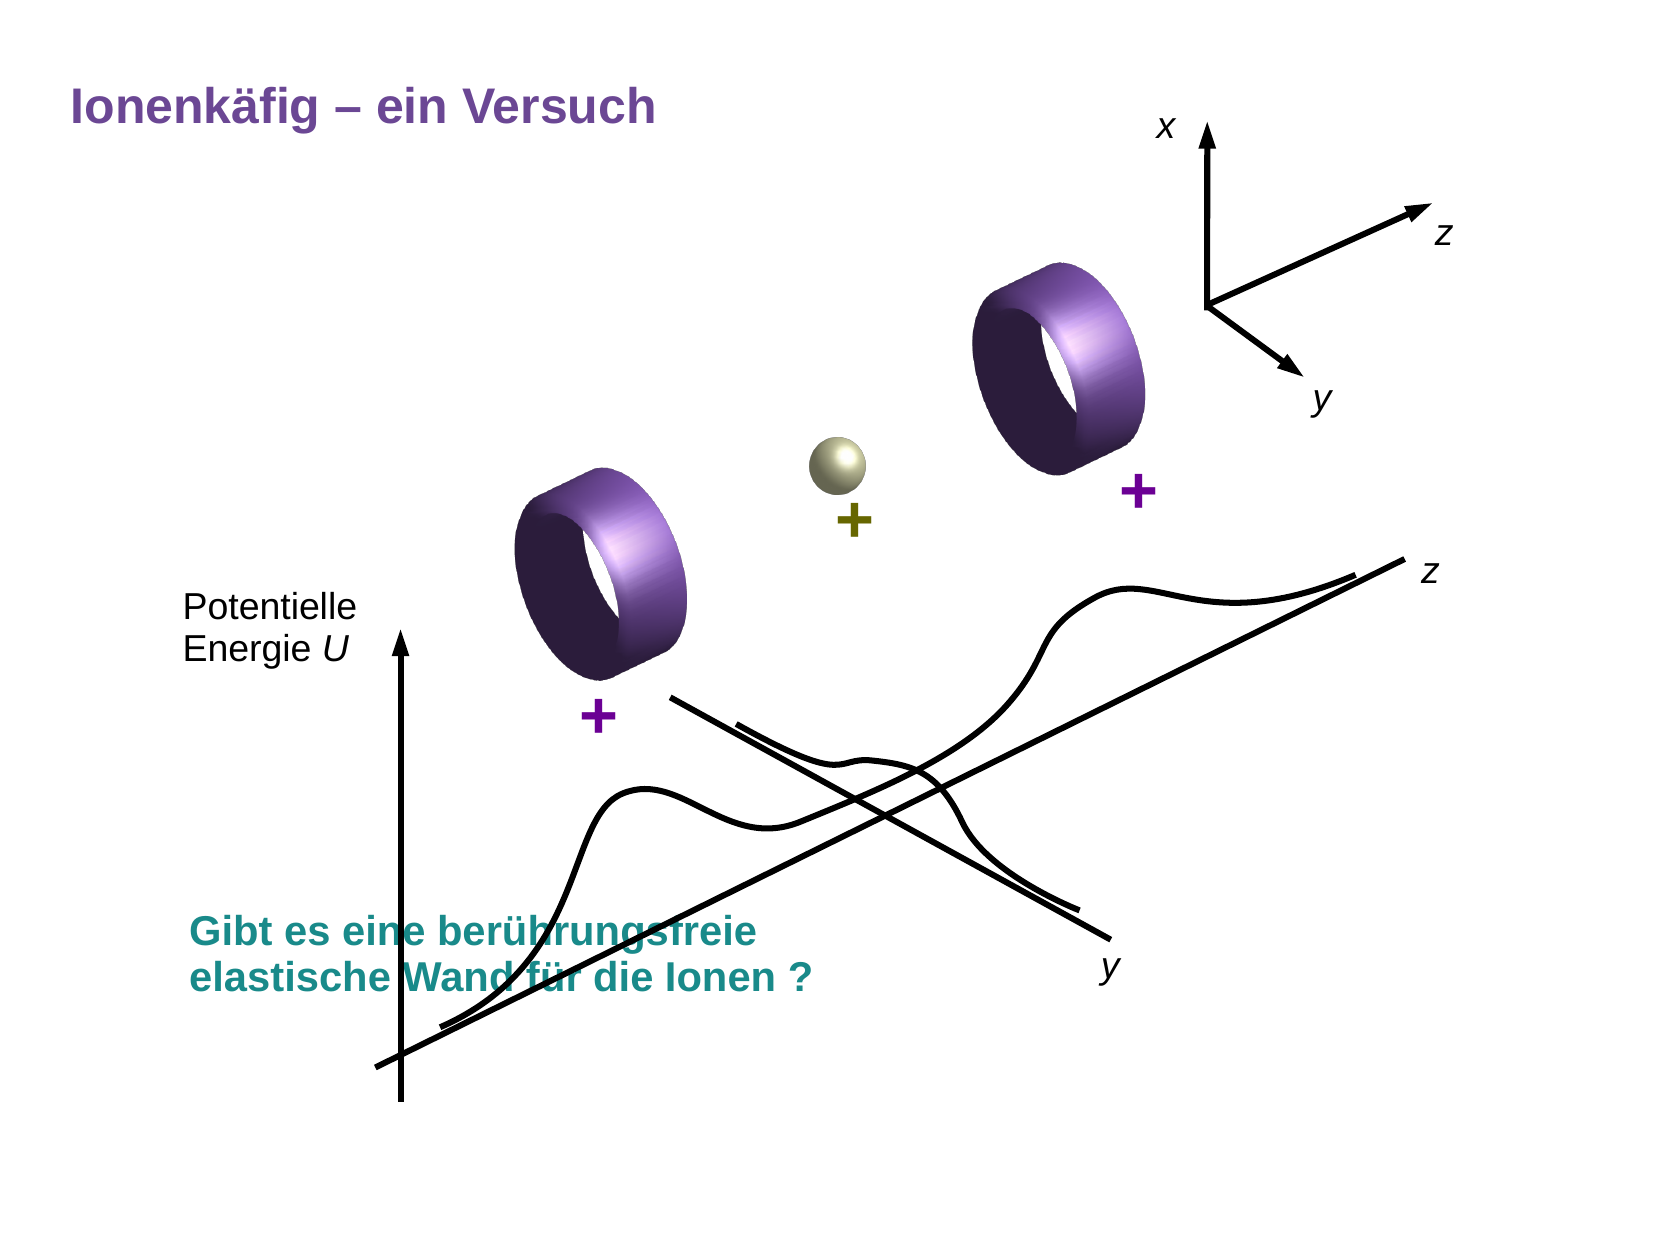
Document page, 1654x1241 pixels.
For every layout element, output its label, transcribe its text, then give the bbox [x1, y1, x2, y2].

text_box y [1295, 366, 1350, 429]
text_box Ionenkäfig – ein Versuch [55, 70, 1146, 142]
text_box Gibt es eine berührungsfreie elastische Wand für die Ionen ? [479, 897, 711, 1011]
text_box Potentielle Energie U [167, 577, 373, 677]
text_box x [1138, 94, 1194, 158]
text_box Gibt es eine berührungsfreie elastische Wand für die Ionen ? [499, 897, 832, 1011]
text_box + [821, 474, 890, 564]
text_box Gibt es eine berührungsfreie elastische Wand für die Ionen ? [404, 897, 560, 1011]
text_box Gibt es eine berührungsfreie elastische Wand für die Ionen ? [171, 897, 398, 1011]
text_box y [1086, 937, 1135, 995]
text_box z [1417, 201, 1471, 265]
text_box + [565, 670, 637, 761]
text_box z [1406, 542, 1454, 600]
text_box + [1105, 446, 1177, 536]
